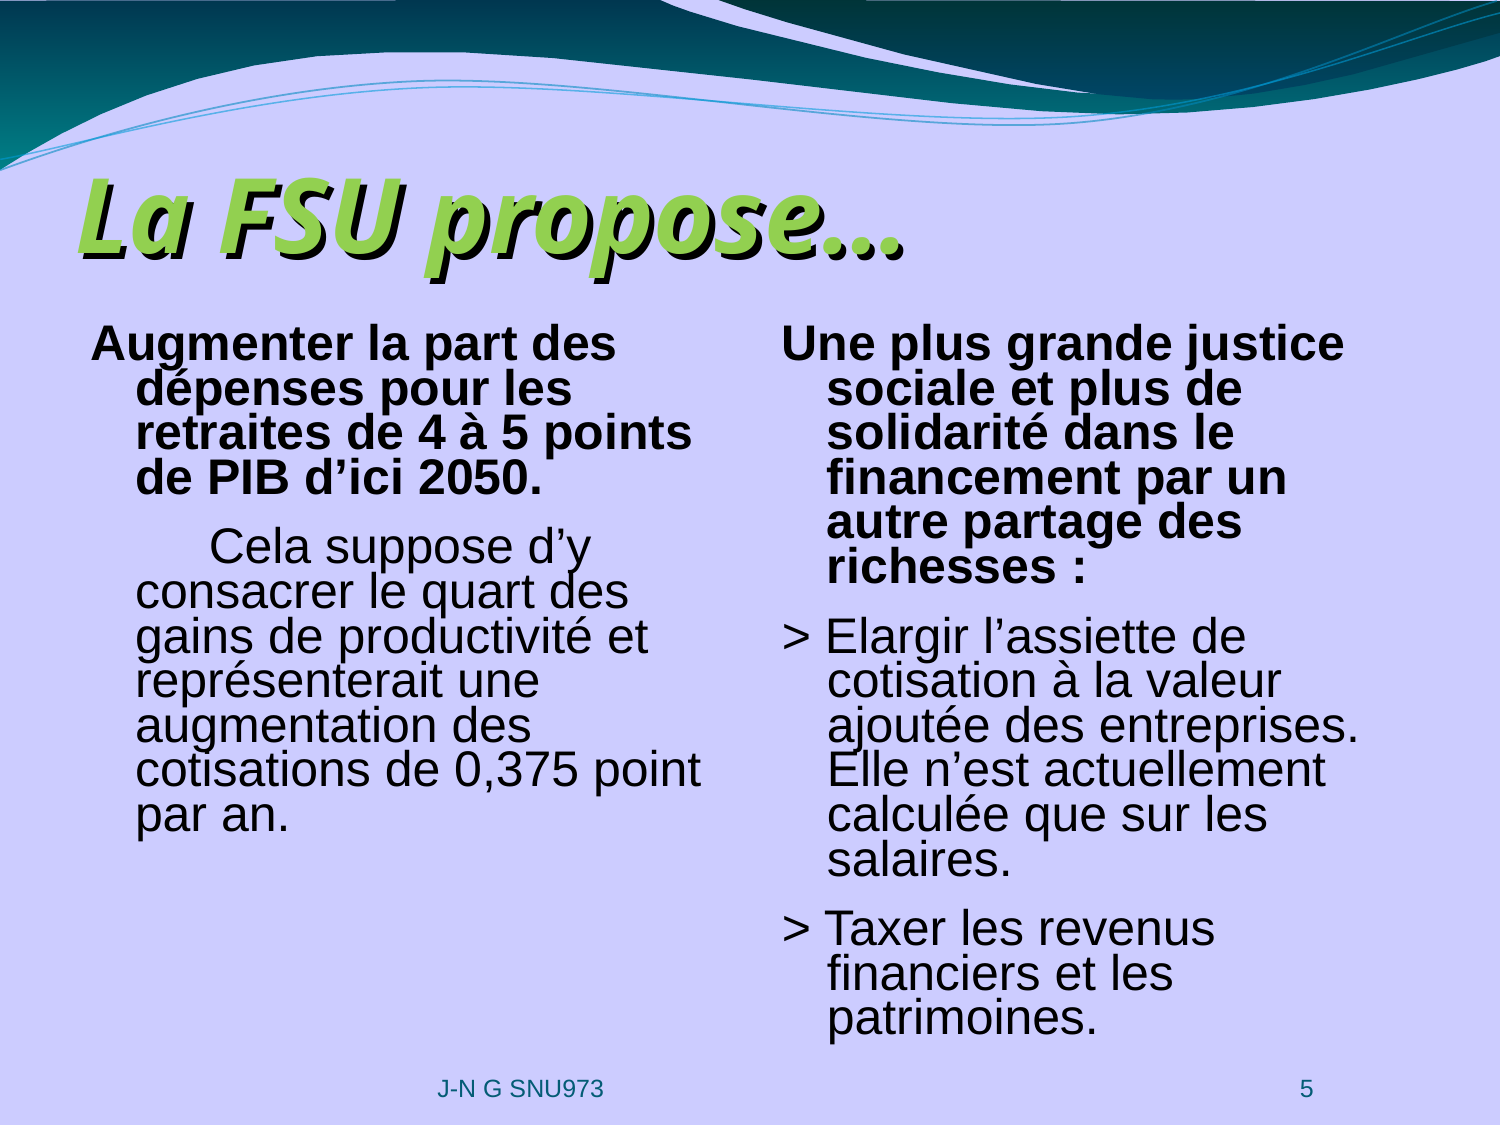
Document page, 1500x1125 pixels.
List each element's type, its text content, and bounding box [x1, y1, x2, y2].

list Une plus grande justice sociale et plus de solidarité dans le financement par un autre partage des richesses : > Elargir l’assiette de cotisation à la valeur ajoutée des entreprises. Elle n’est actuellement calculée que sur les salaires. > Taxer les revenus financiers et les patrimoines. [726, 314, 1426, 1043]
list Augmenter la part des dépenses pour les retraites de 4 à 5 points de PIB d’ici 2050. Cela suppose d’y consacrer le quart des gains de productivité et représenterait une augmentation des cotisations de 0,375 point par an. [75, 314, 726, 1043]
text_box 1 [1299, 1042, 1426, 1103]
text_box J-N G SNU973 [437, 1042, 988, 1103]
title La FSU propose… [75, 115, 1426, 304]
